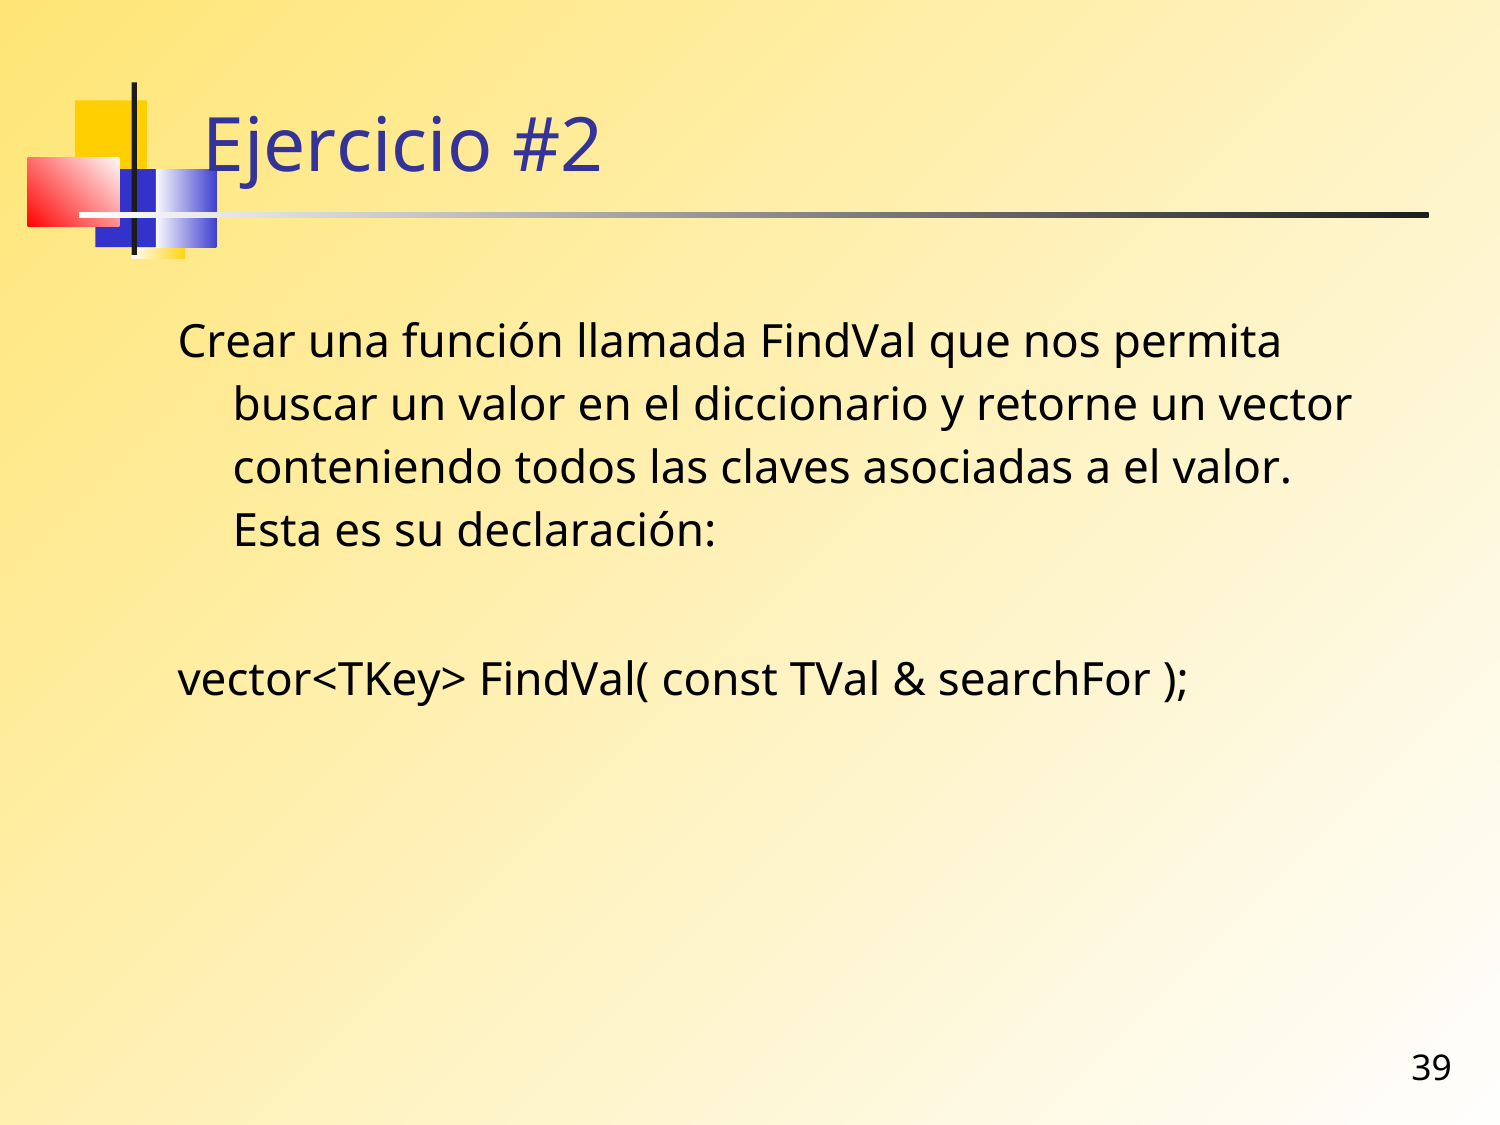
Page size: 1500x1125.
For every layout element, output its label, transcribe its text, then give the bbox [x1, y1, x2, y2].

list Crear una función llamada FindVal que nos permita buscar un valor en el diccionario y retorne un vector conteniendo todos las claves asociadas a el valor. Esta es su declaración: vector<TKey> FindVal( const TVal & searchFor ); [162, 299, 1375, 925]
title Ejercicio #2 [187, 37, 1466, 201]
